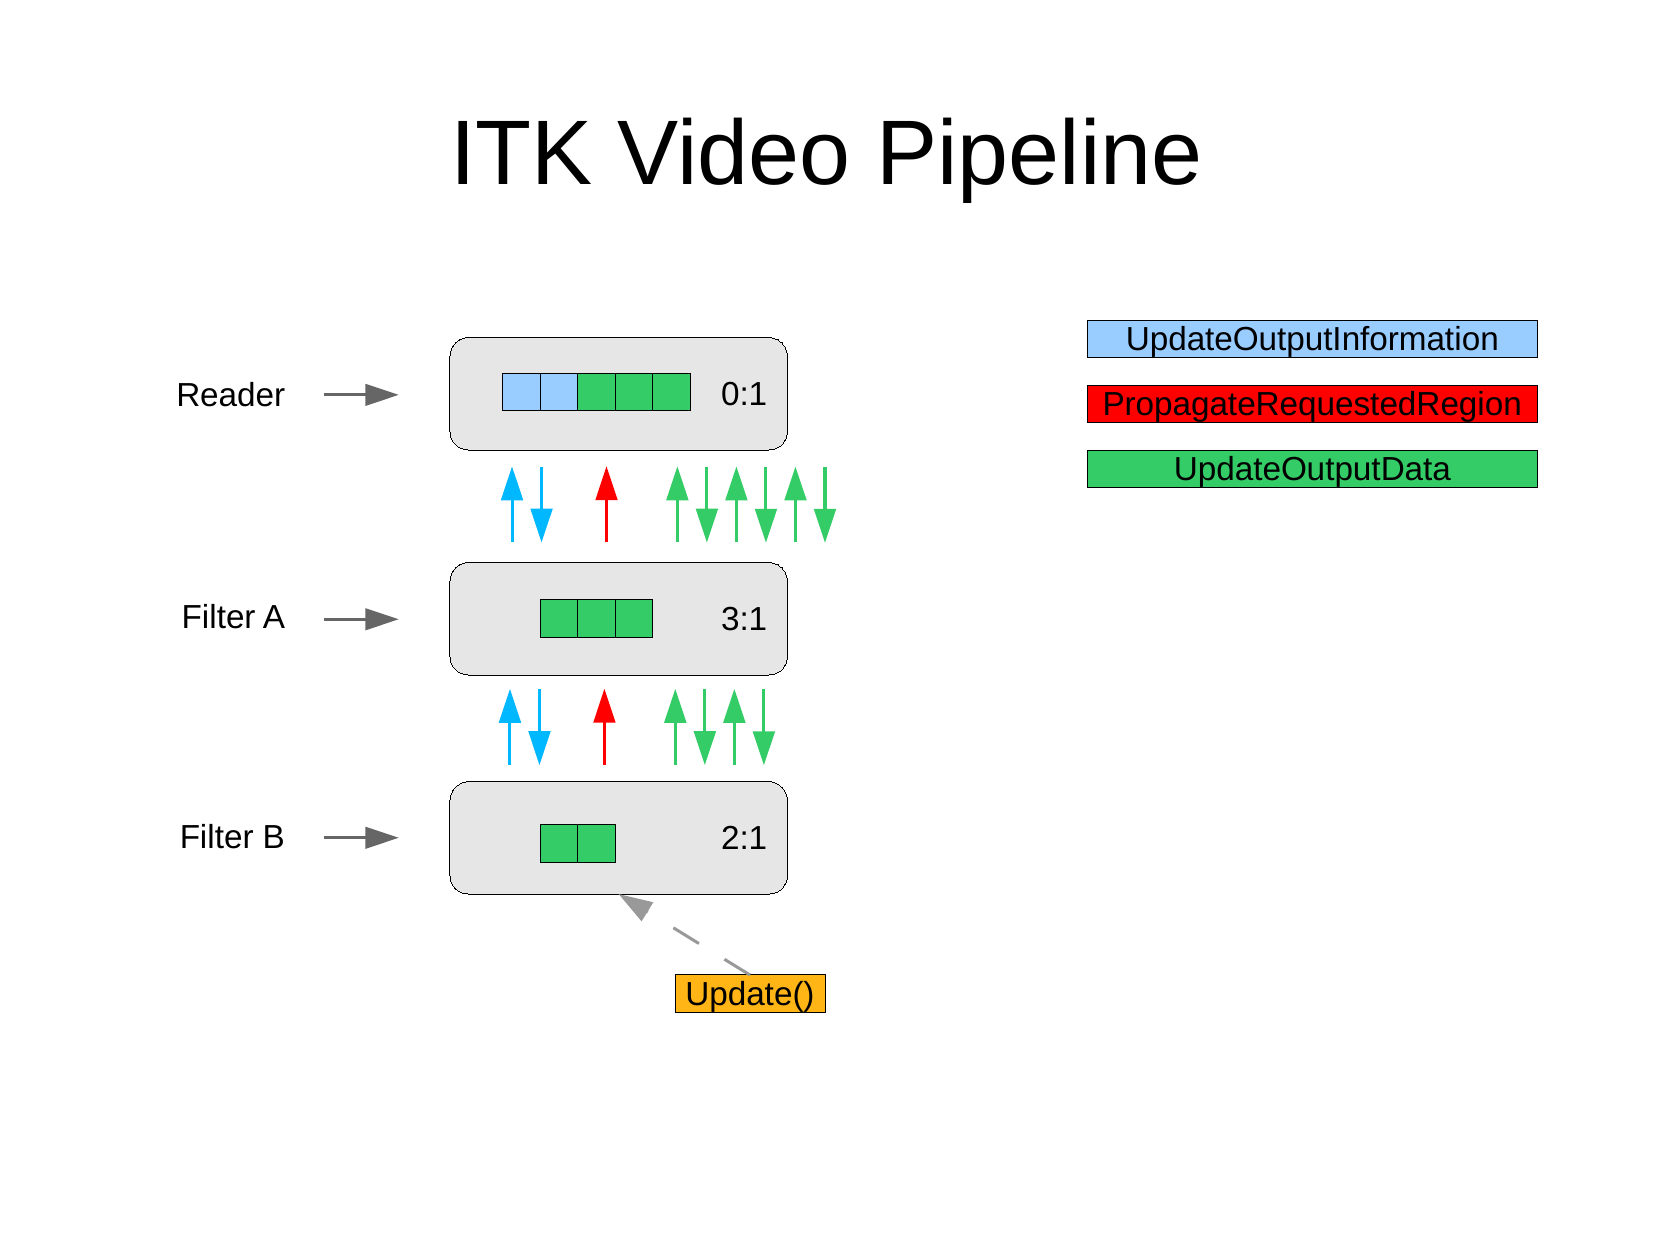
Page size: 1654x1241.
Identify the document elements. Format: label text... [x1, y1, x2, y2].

text_box Filter A [112, 591, 301, 644]
text_box UpdateOutputInformation [1087, 320, 1538, 358]
text_box 0:1 [449, 337, 788, 451]
text_box Update() [675, 974, 826, 1013]
text_box PropagateRequestedRegion [1087, 385, 1538, 423]
text_box 2:1 [449, 781, 788, 895]
text_box [502, 373, 691, 411]
text_box [540, 824, 616, 863]
text_box [540, 599, 653, 638]
text_box 3:1 [449, 562, 788, 676]
text_box UpdateOutputData [1087, 450, 1538, 488]
title ITK Video Pipeline [82, 56, 1571, 250]
text_box Reader [112, 369, 301, 422]
text_box Filter B [112, 810, 301, 863]
